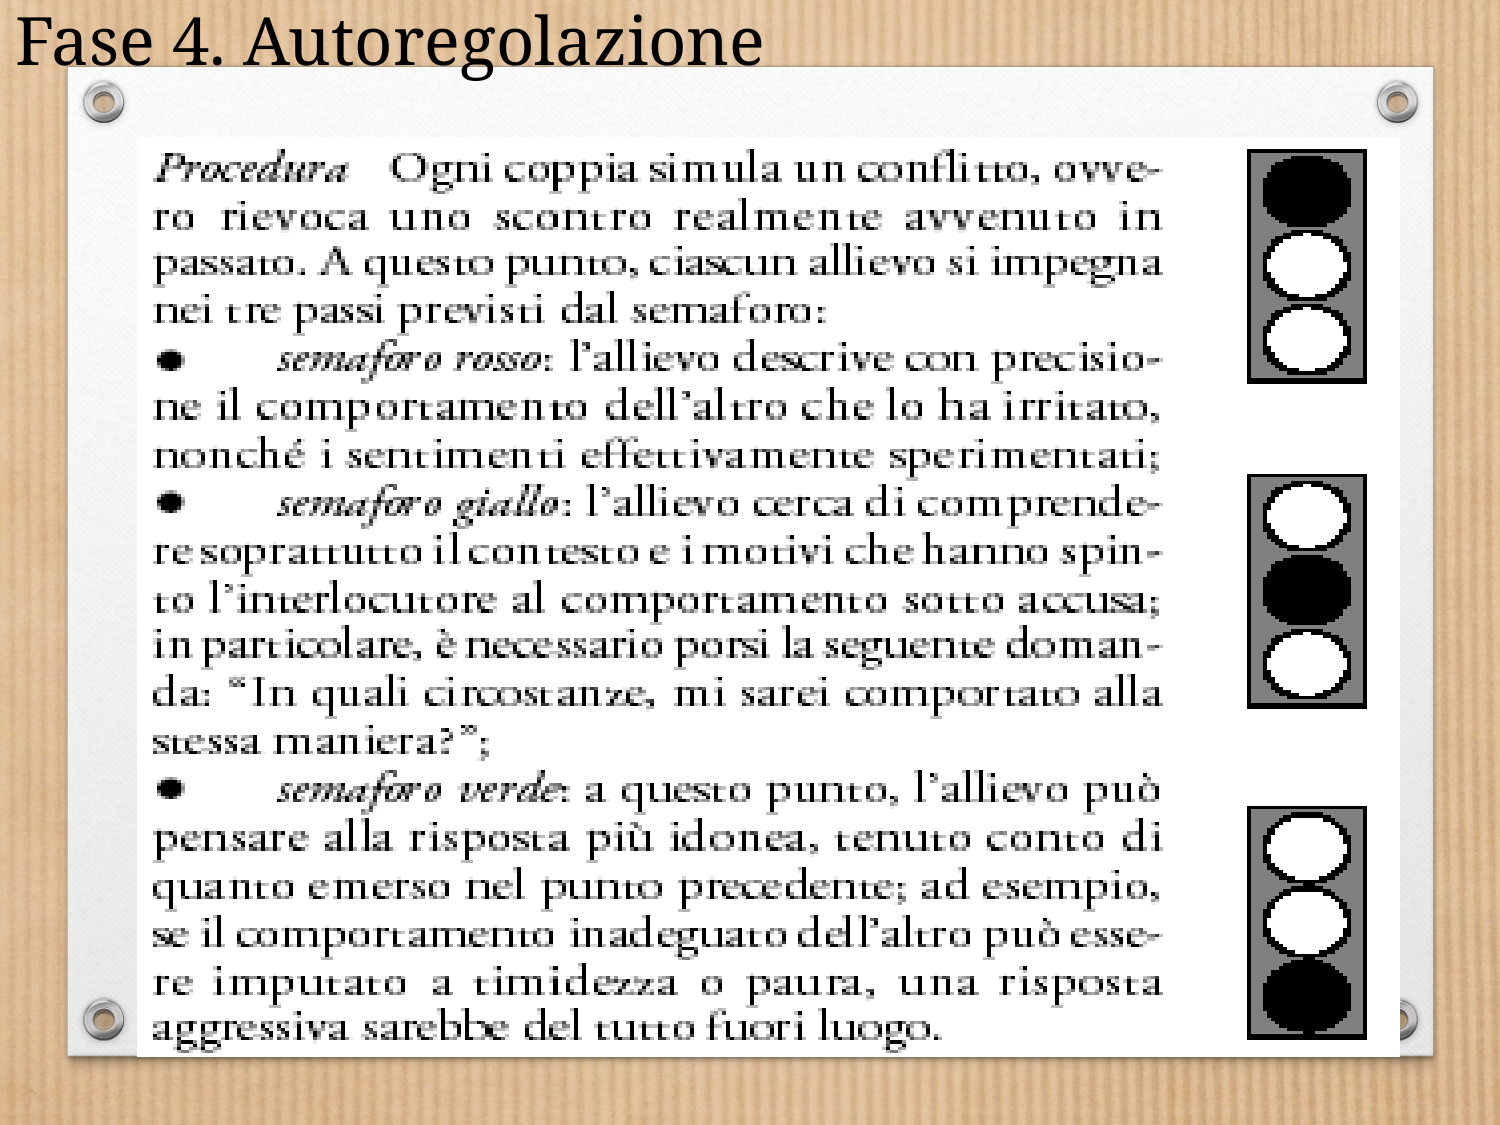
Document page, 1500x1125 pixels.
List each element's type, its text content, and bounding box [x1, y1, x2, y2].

text_box Fase 4. Autoregolazione [0, 0, 1263, 87]
picture [137, 137, 1400, 1057]
